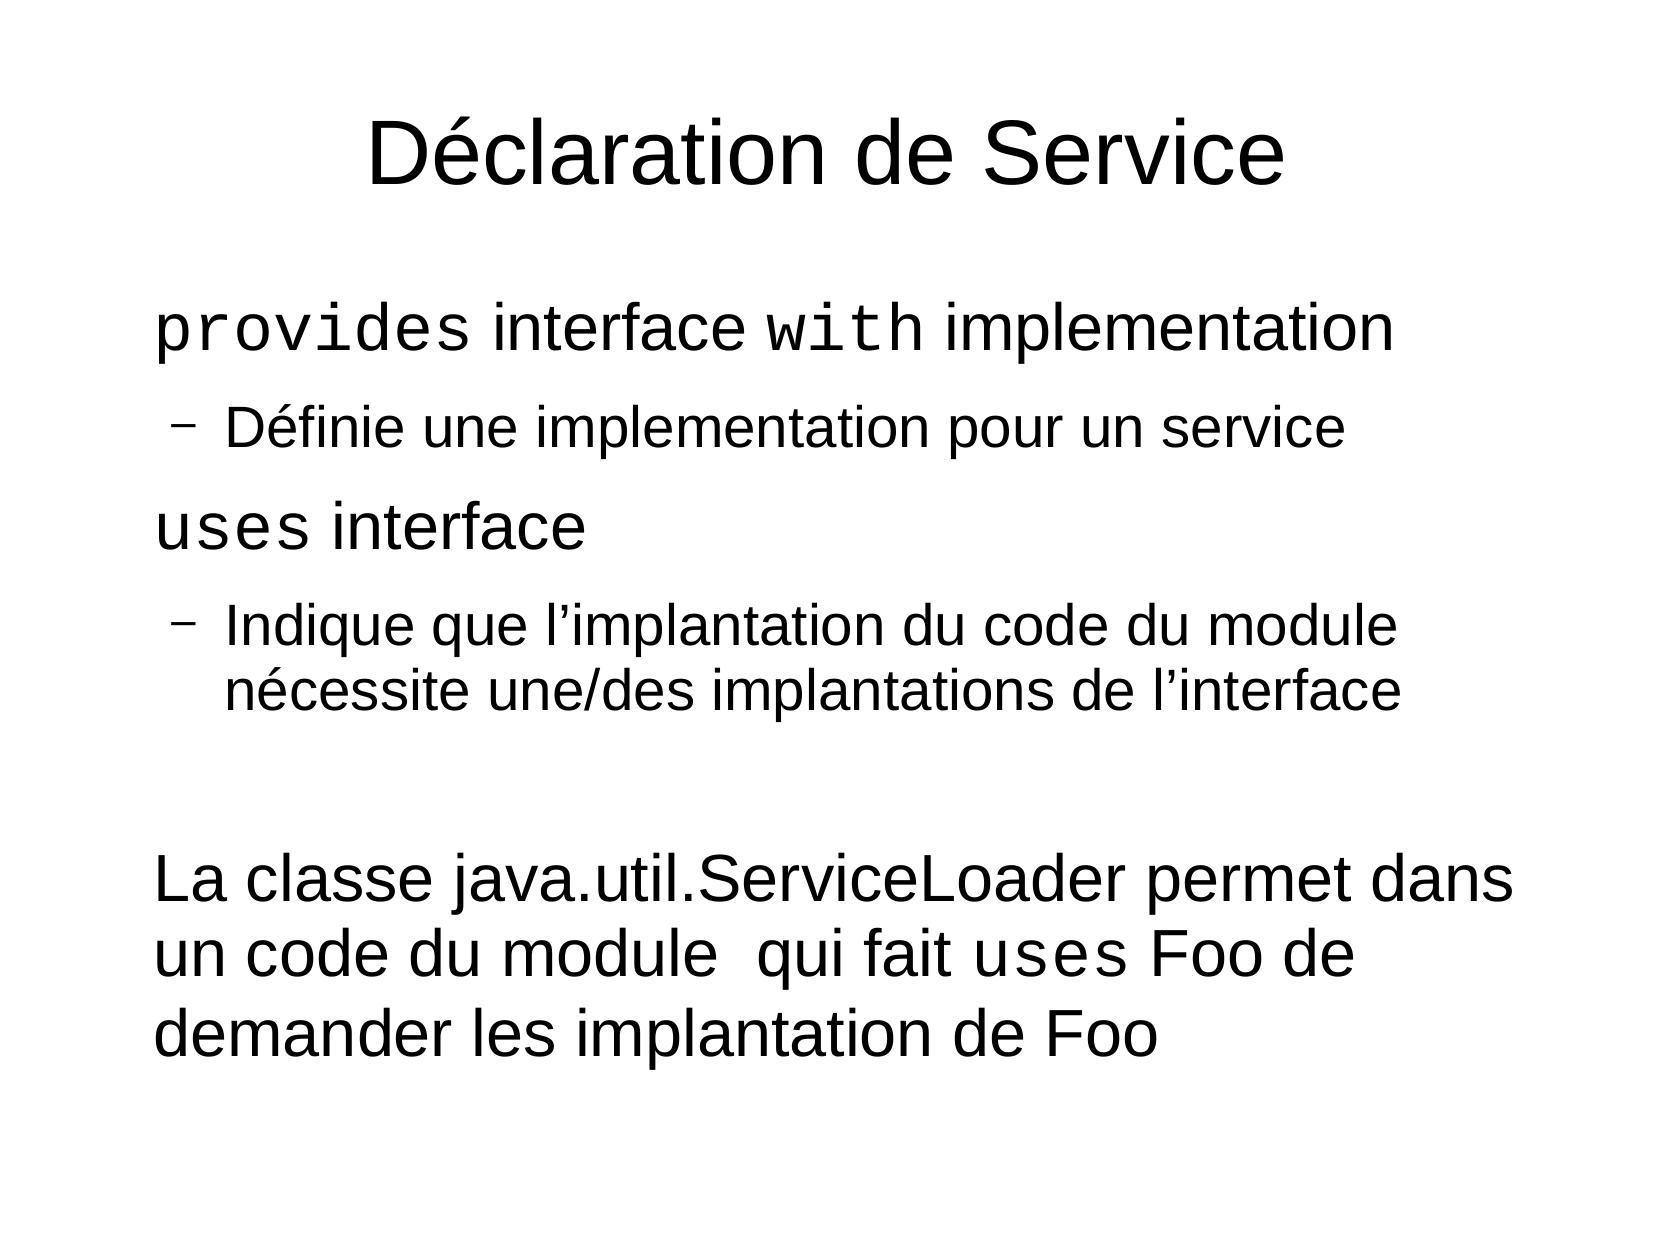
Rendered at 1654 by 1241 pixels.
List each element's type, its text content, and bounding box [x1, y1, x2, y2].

title Déclaration de Service [82, 49, 1571, 257]
list provides interface with implementation Définie une implementation pour un service uses interface Indique que l’implantation du code du module nécessite une/des implantations de l’interface La classe java.util.ServiceLoader permet dans un code du module qui fait uses Foo de demander les implantation de Foo [82, 290, 1571, 1141]
